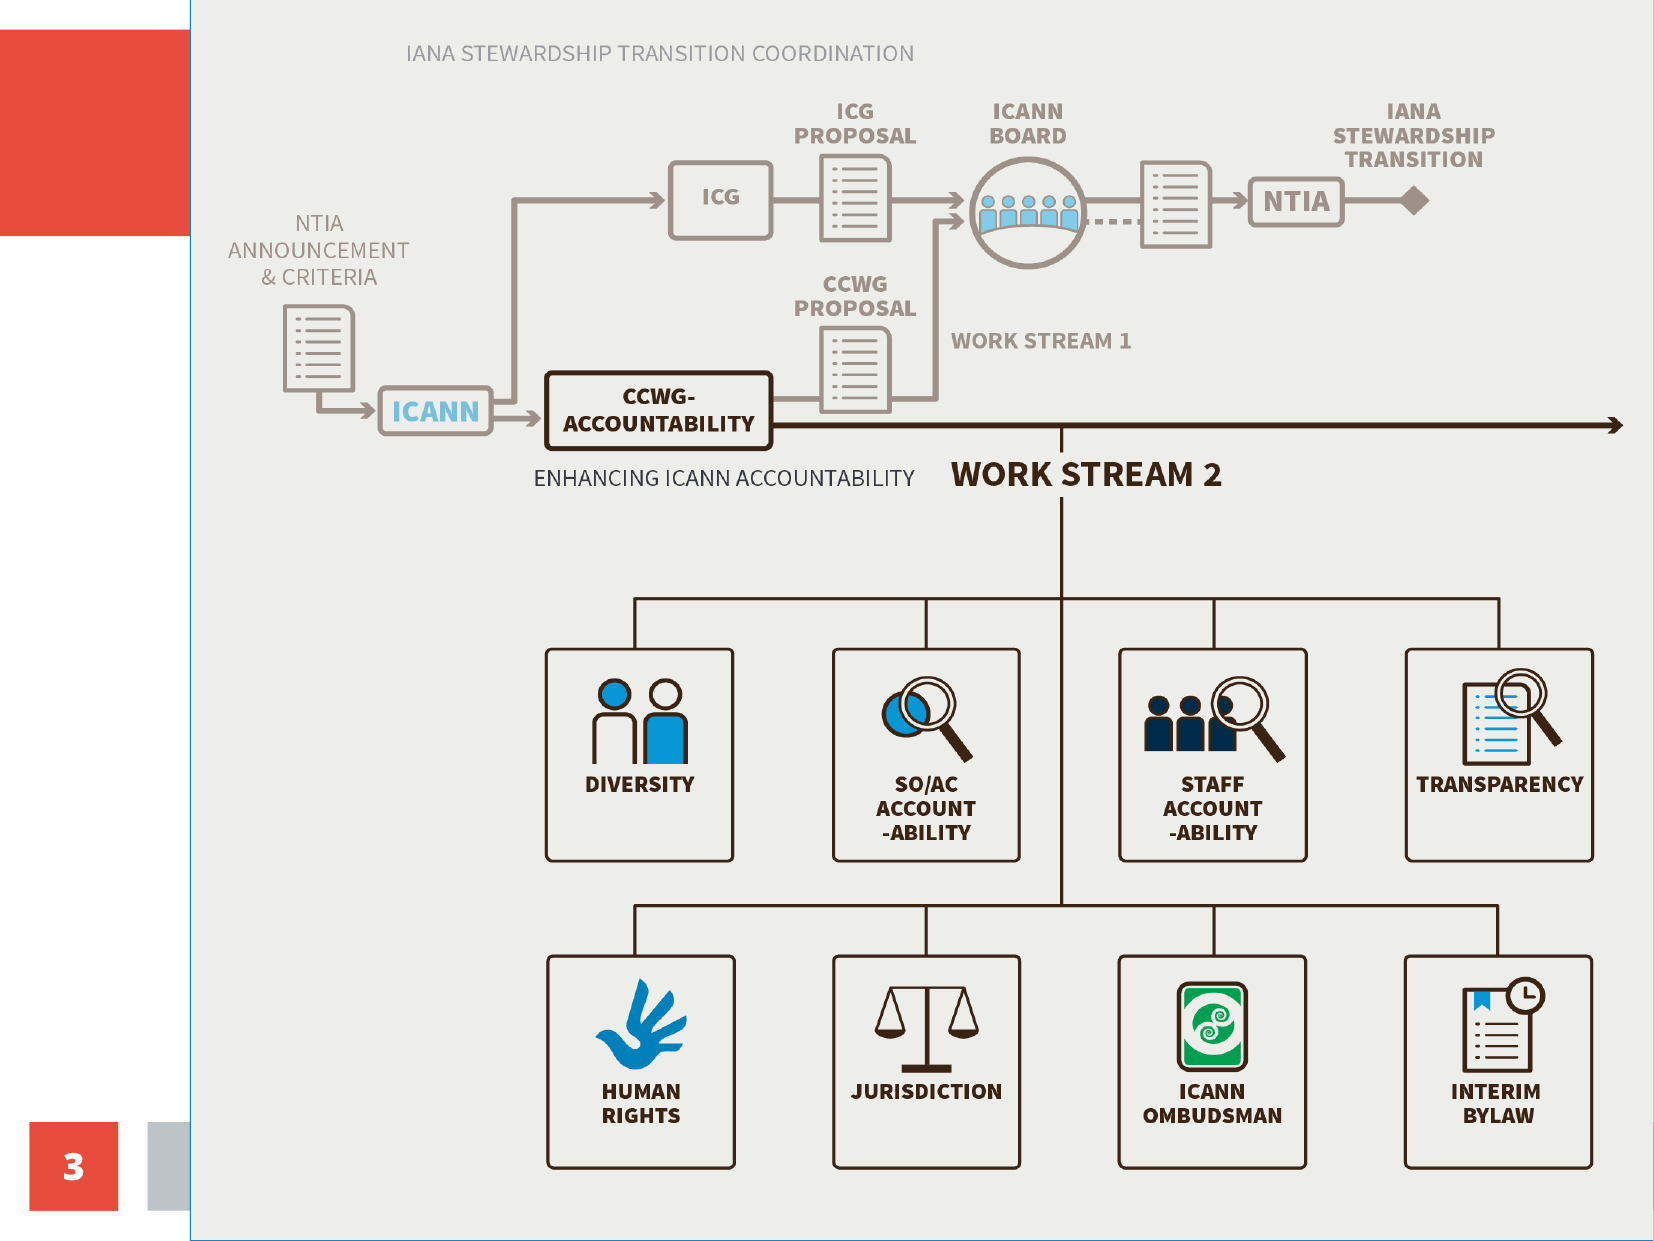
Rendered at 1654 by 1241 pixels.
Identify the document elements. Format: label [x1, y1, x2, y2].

picture [191, 0, 1653, 1241]
